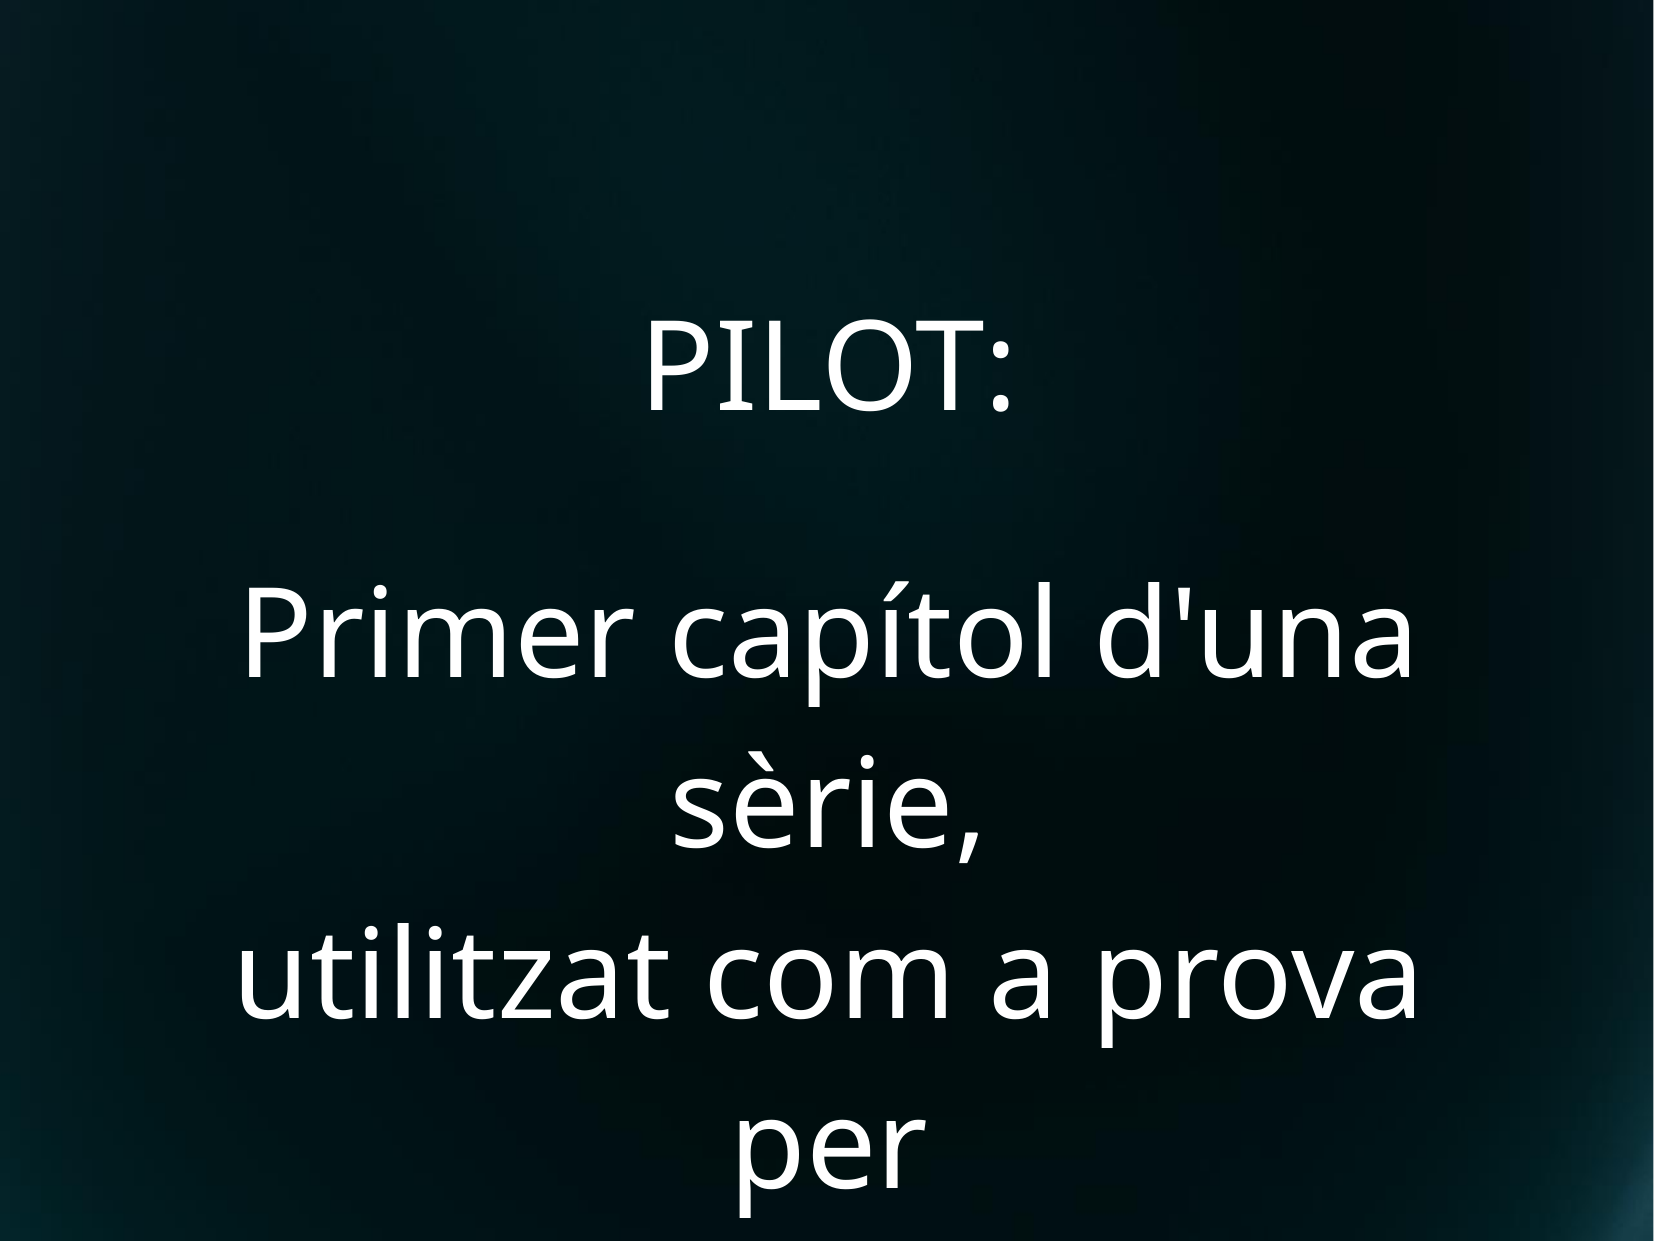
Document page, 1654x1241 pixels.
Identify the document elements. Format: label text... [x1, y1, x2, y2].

text_box PILOT: Primer capítol d'una sèrie, utilitzat com a prova per decidir si la sèrie tira endavant. [157, 269, 1501, 1241]
picture [0, 0, 1654, 1241]
